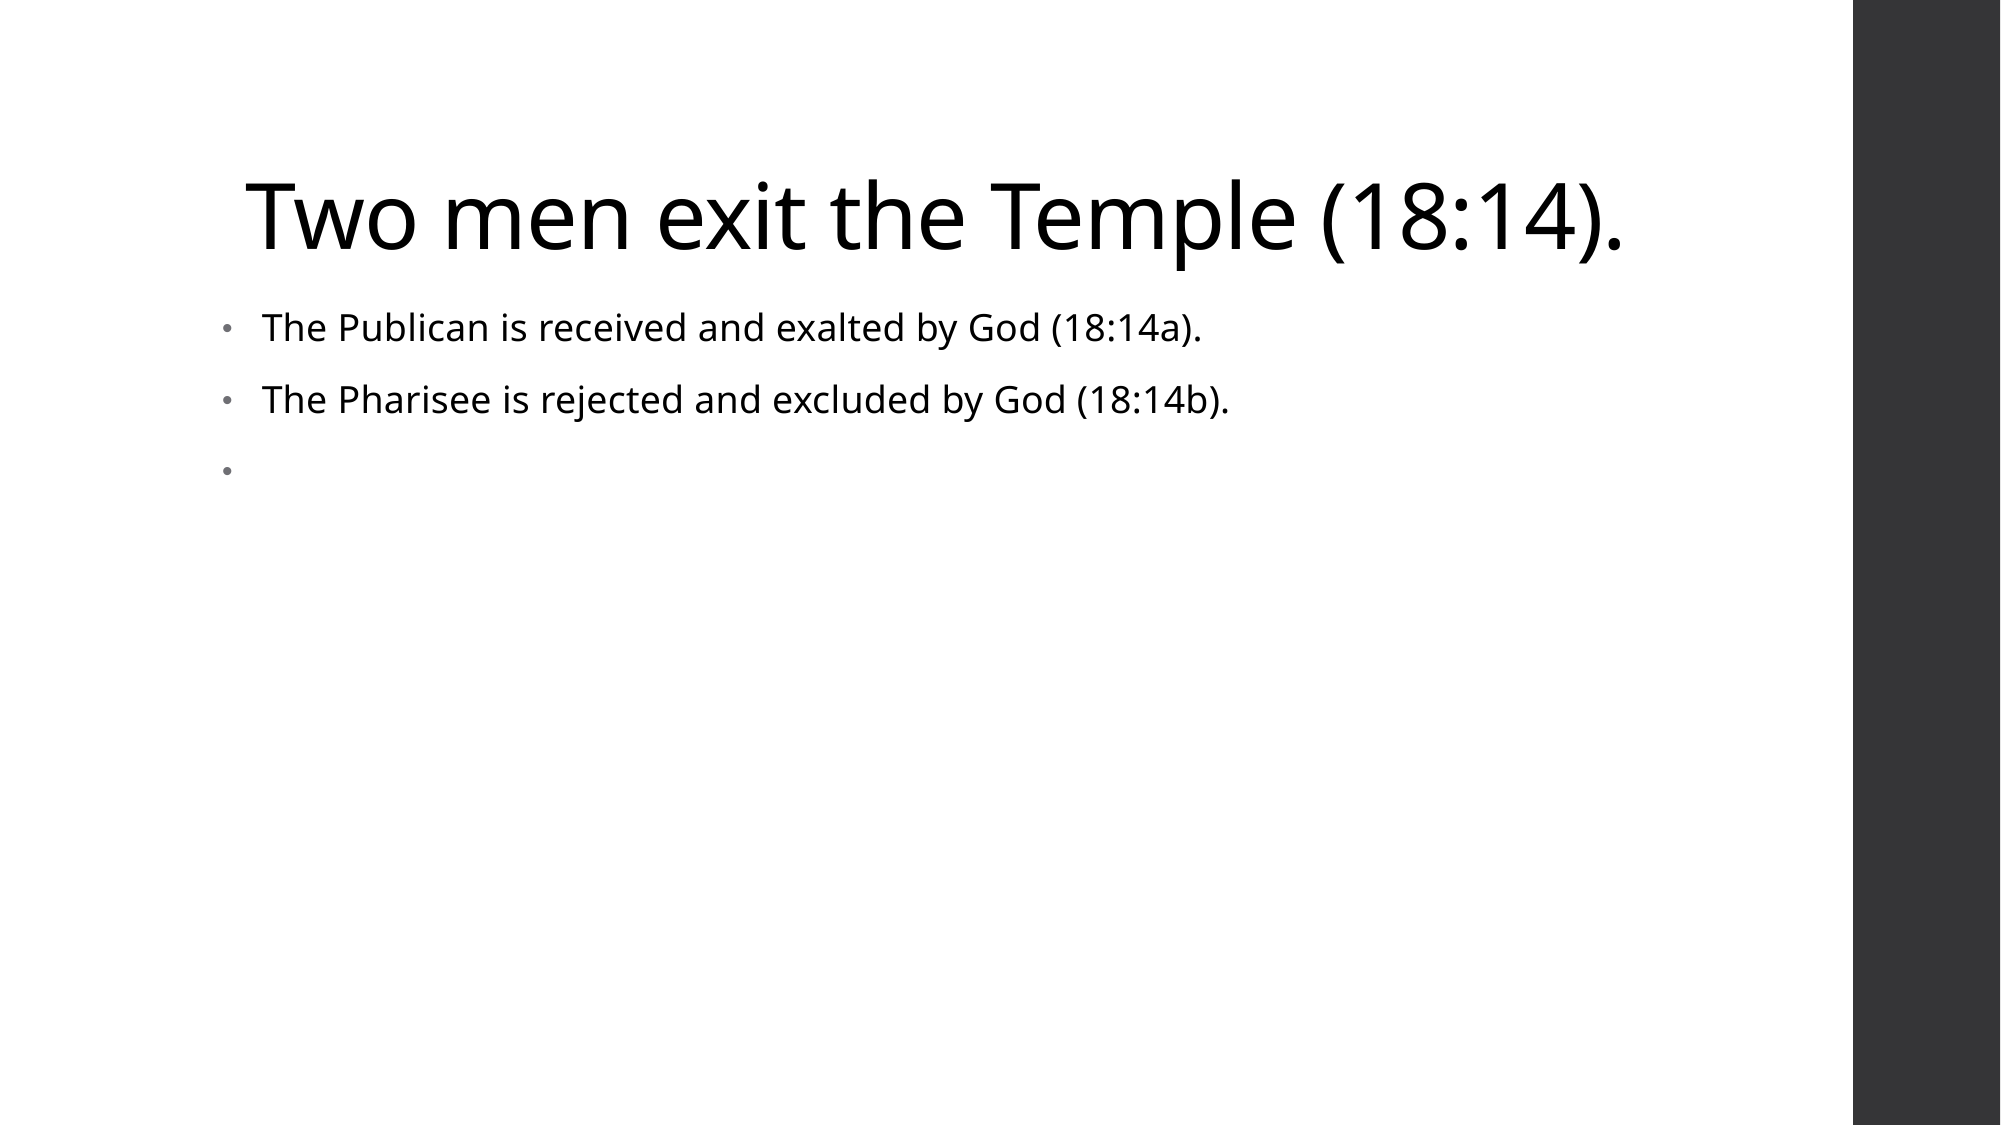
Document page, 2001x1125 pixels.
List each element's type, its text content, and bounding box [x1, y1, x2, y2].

list The Publican is received and exalted by God (18:14a). The Pharisee is rejected and excluded by God (18:14b). [206, 299, 1617, 1014]
title Two men exit the Temple (18:14). [206, 60, 1797, 278]
